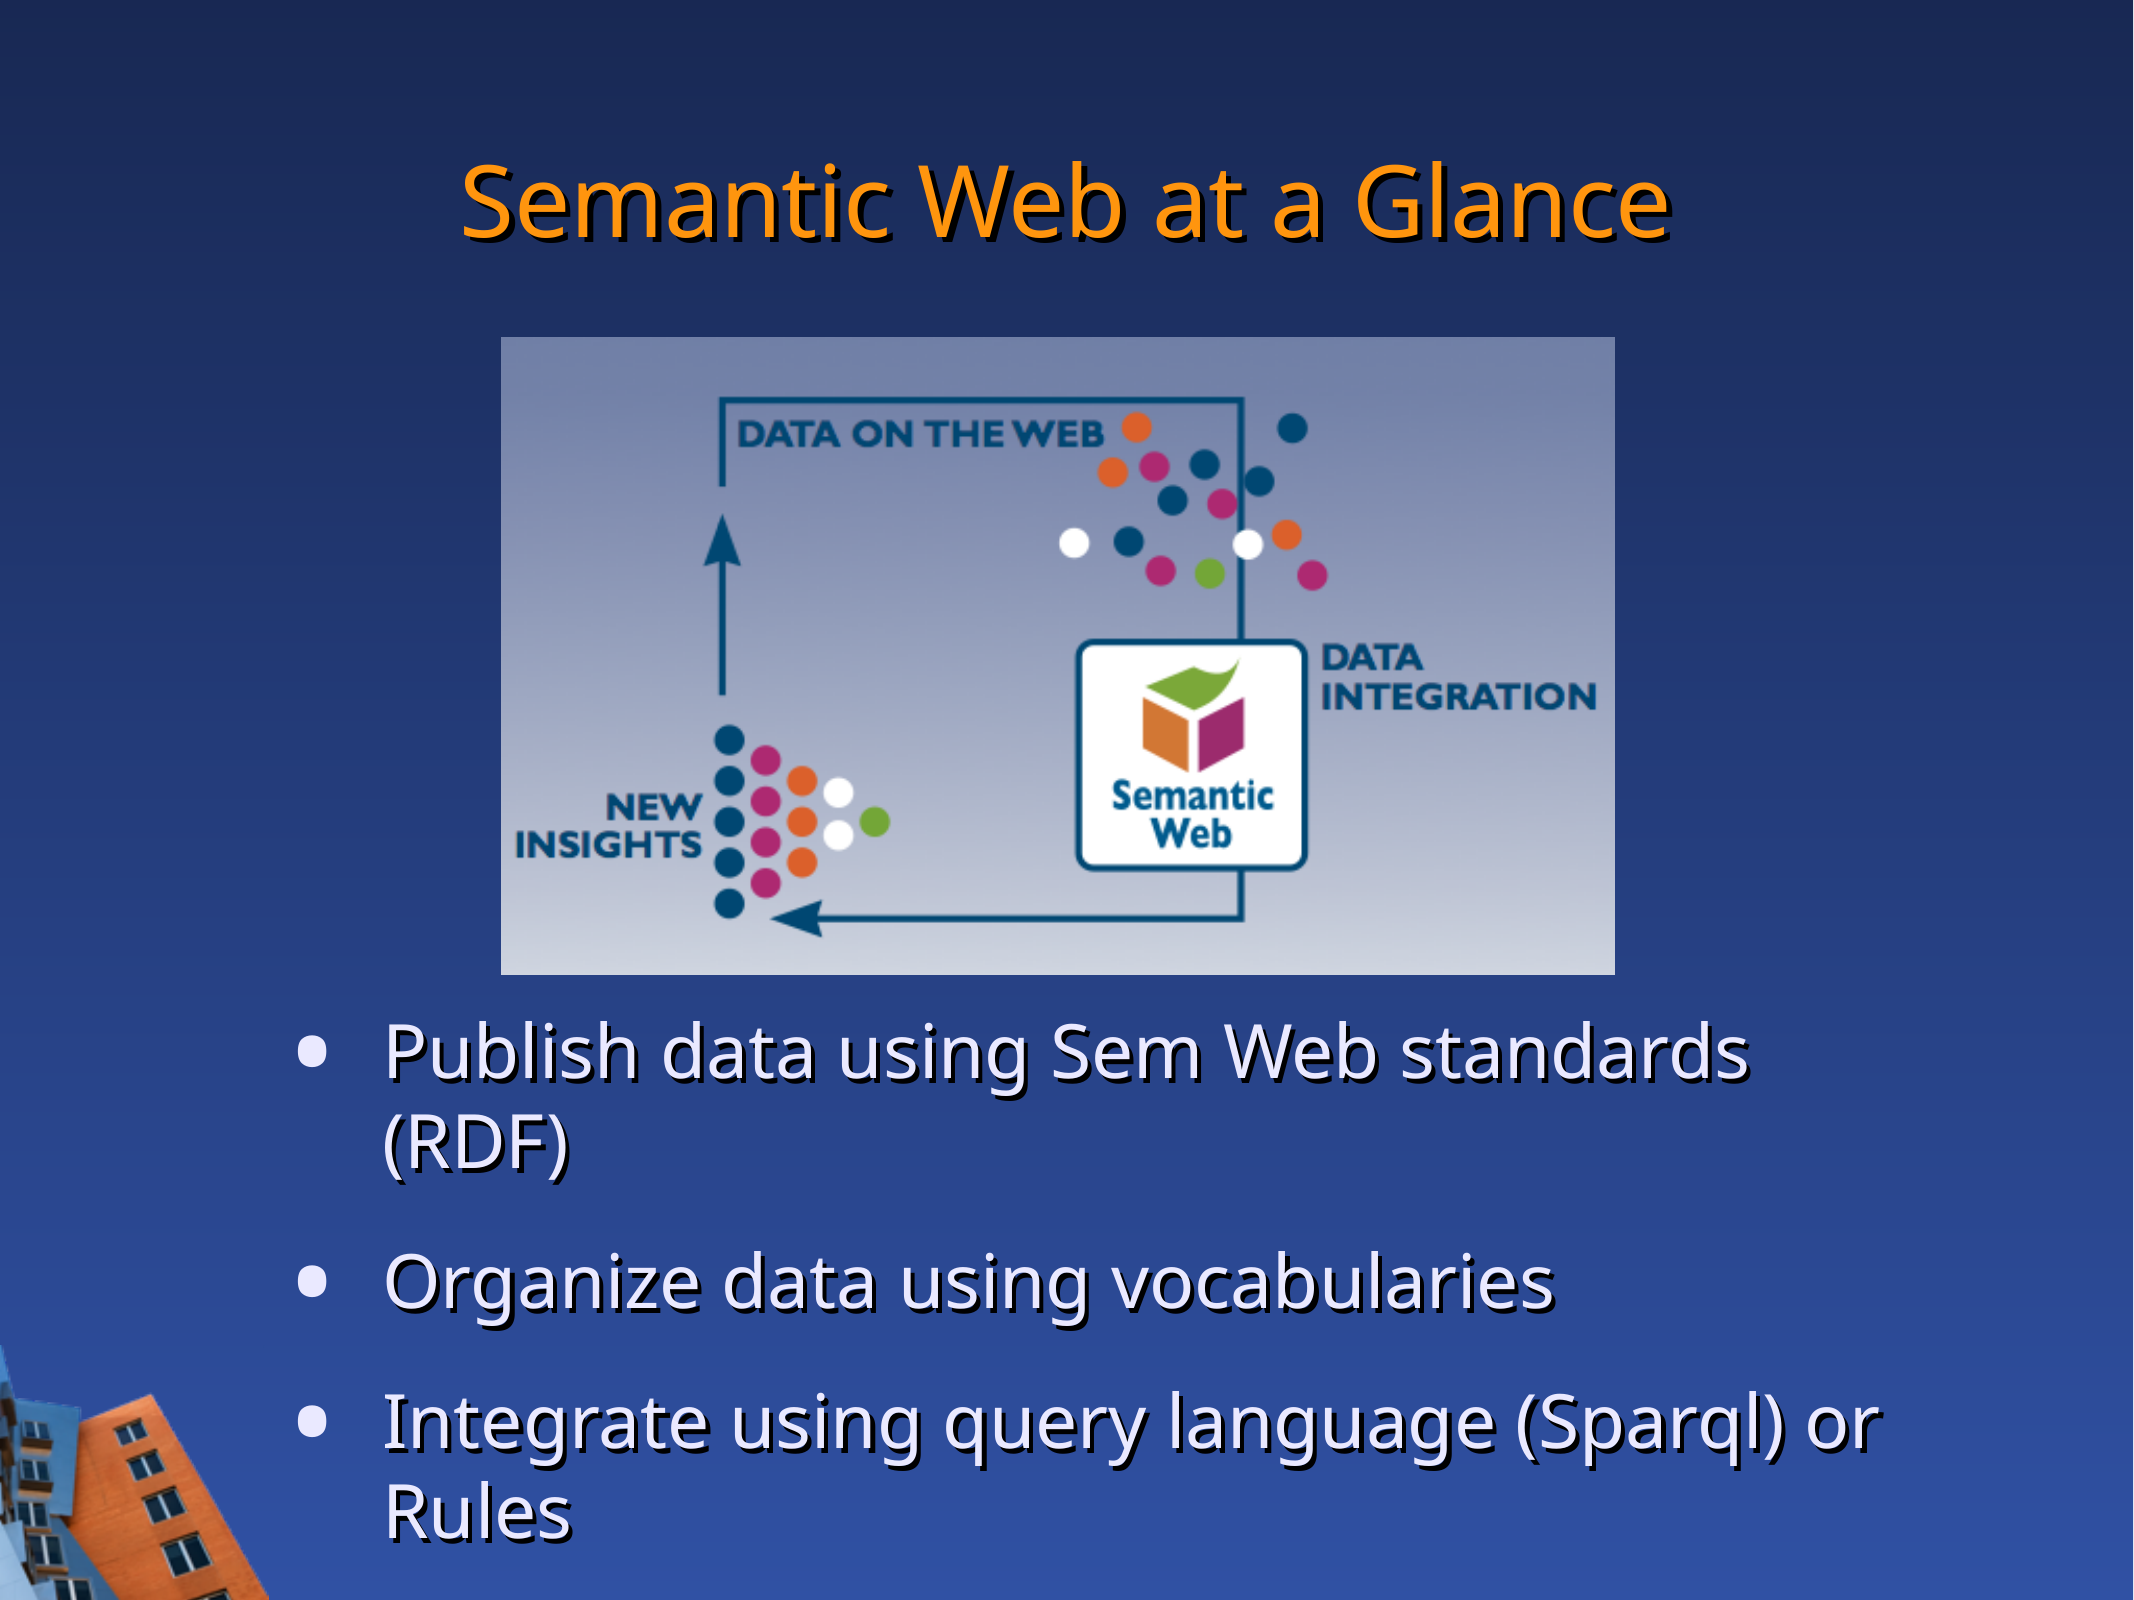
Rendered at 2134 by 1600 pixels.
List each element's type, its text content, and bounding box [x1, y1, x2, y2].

picture [501, 337, 1615, 975]
title Semantic Web at a Glance [106, 71, 2027, 324]
list Publish data using Sem Web standards (RDF) Organize data using vocabularies Integrate using query language (Sparql) or Rules [236, 1003, 1949, 1477]
picture [0, 1345, 269, 1600]
